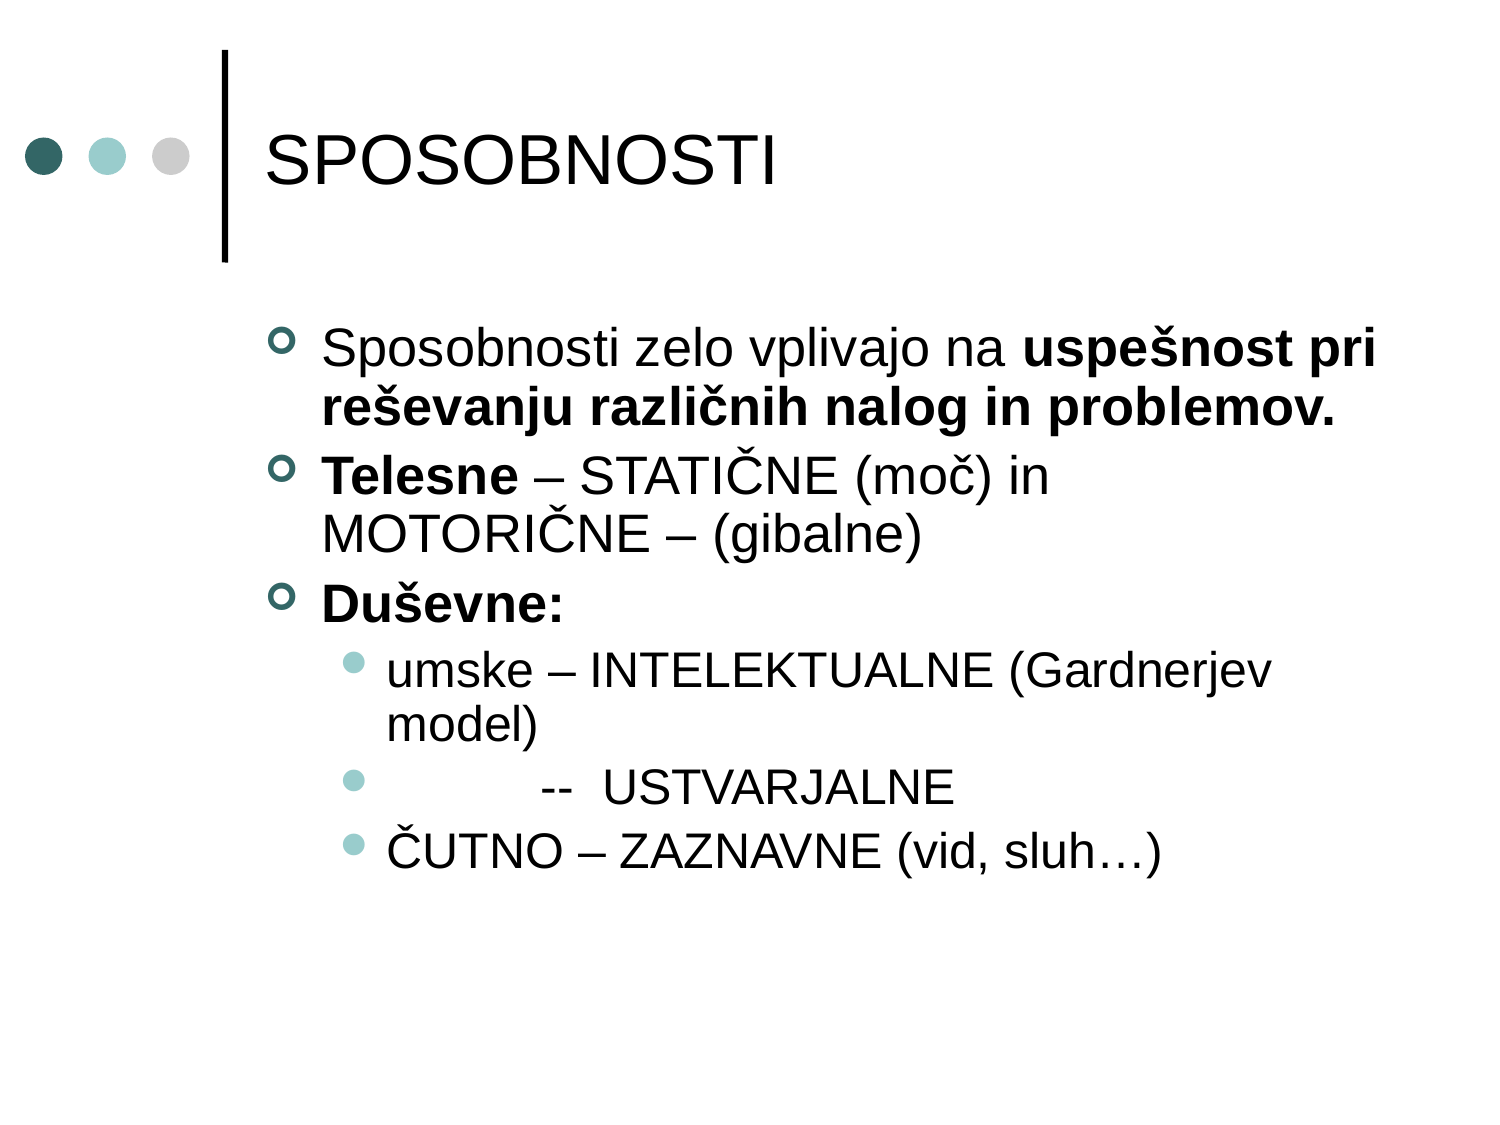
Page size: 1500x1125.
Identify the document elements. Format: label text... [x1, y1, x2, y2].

list Sposobnosti zelo vplivajo na uspešnost pri reševanju različnih nalog in problemov. Telesne – STATIČNE (moč) in MOTORIČNE – (gibalne) Duševne: umske – INTELEKTUALNE (Gardnerjev model) -- USTVARJALNE ČUTNO – ZAZNAVNE (vid, sluh…) [249, 312, 1400, 988]
title SPOSOBNOSTI [249, 31, 1400, 282]
